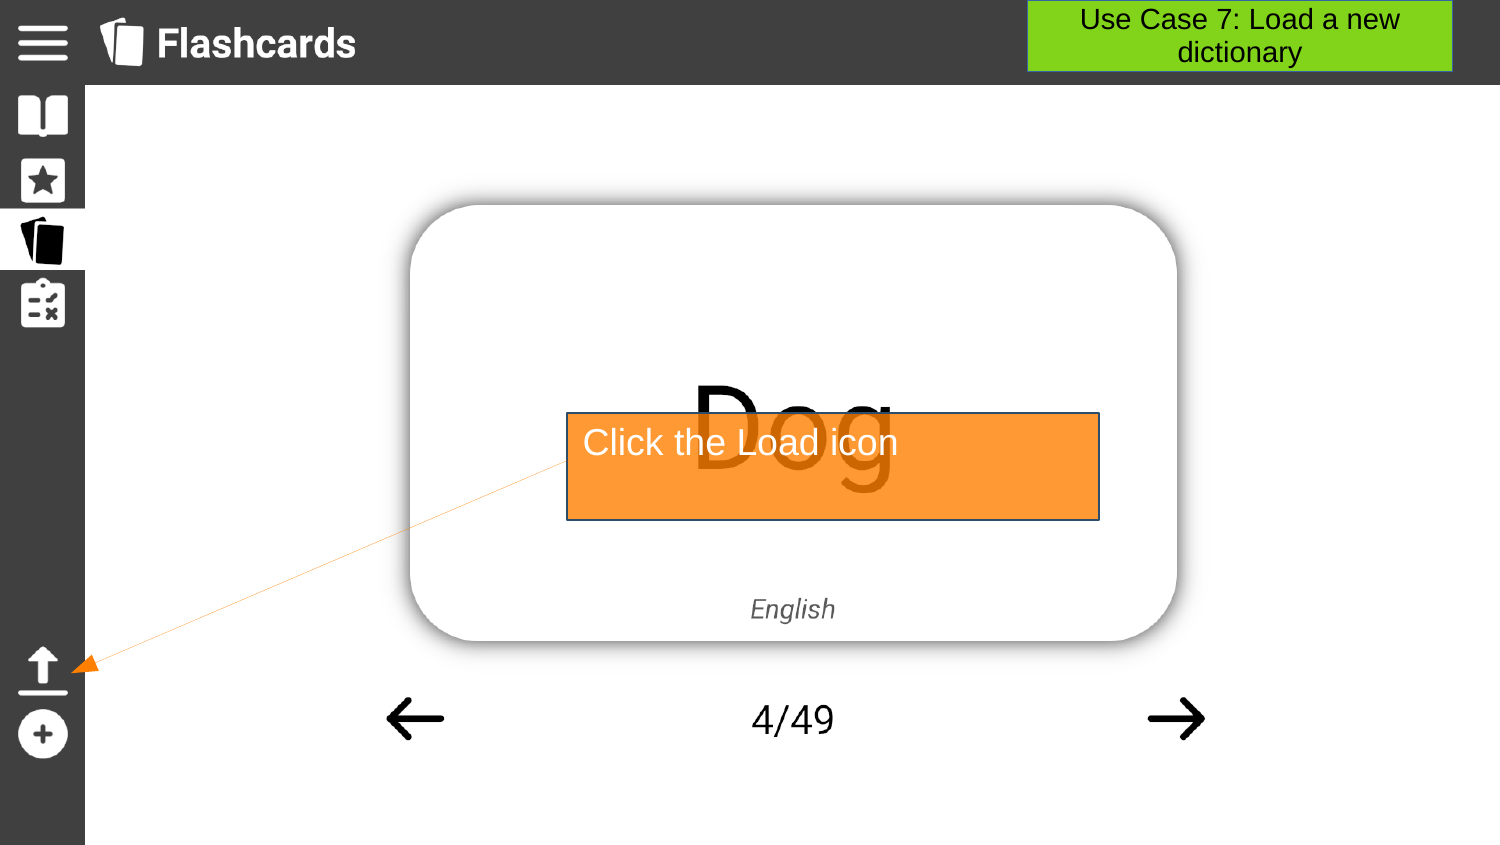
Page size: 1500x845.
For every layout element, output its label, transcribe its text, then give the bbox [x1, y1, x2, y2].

picture [0, 0, 1500, 845]
text_box Click the Load icon [566, 413, 1099, 520]
text_box Use Case 7: Load a new dictionary [1027, 0, 1453, 72]
